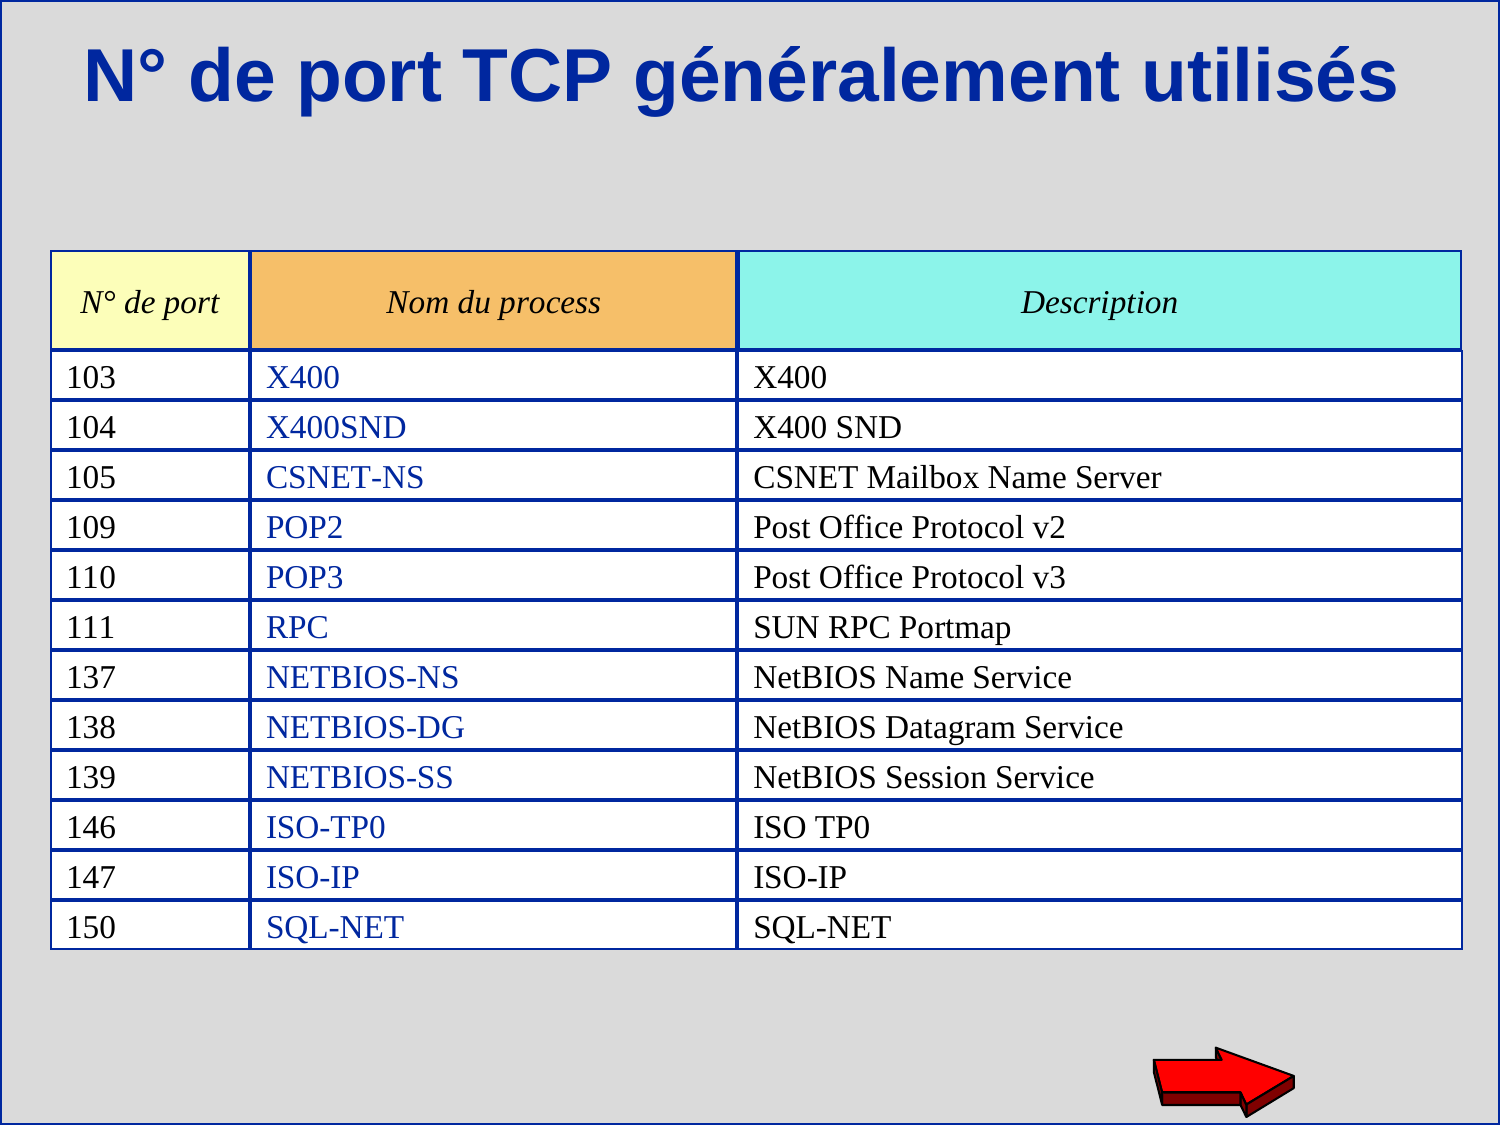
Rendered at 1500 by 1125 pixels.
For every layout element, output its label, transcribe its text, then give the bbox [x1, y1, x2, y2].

text_box Nom du process [251, 251, 737, 349]
text_box 139 [51, 751, 250, 799]
text_box SUN RPC Portmap [738, 601, 1462, 649]
text_box ISO-IP [738, 850, 1462, 899]
text_box ISO TP0 [738, 801, 1462, 849]
text_box X400 SND [738, 400, 1462, 449]
text_box POP2 [250, 501, 737, 549]
text_box NetBIOS Datagram Service [738, 700, 1462, 749]
text_box X400SND [250, 400, 737, 449]
text_box NetBIOS Name Service [738, 651, 1462, 699]
text_box 103 [51, 351, 250, 399]
text_box [1, 1, 1499, 1124]
text_box NETBIOS-SS [250, 751, 737, 799]
text_box Description [738, 251, 1462, 349]
text_box 111 [51, 601, 250, 649]
text_box 138 [51, 700, 250, 749]
text_box 109 [51, 501, 250, 549]
text_box 110 [51, 550, 250, 599]
text_box 137 [51, 651, 250, 699]
text_box POP3 [250, 550, 737, 599]
text_box 147 [51, 850, 250, 899]
text_box 150 [51, 901, 250, 949]
text_box SQL-NET [738, 901, 1462, 949]
text_box ISO-TP0 [250, 801, 737, 849]
text_box CSNET Mailbox Name Server [738, 451, 1462, 499]
text_box ISO-IP [250, 850, 737, 899]
text_box NETBIOS-NS [250, 651, 737, 699]
text_box 146 [51, 801, 250, 849]
text_box 105 [51, 451, 250, 499]
text_box 104 [51, 400, 250, 449]
text_box NETBIOS-DG [250, 700, 737, 749]
text_box Post Office Protocol v2 [738, 501, 1462, 549]
text_box CSNET-NS [250, 451, 737, 499]
text_box Post Office Protocol v3 [738, 550, 1462, 599]
text_box NetBIOS Session Service [738, 751, 1462, 799]
title N° de port TCP généralement utilisés [12, 8, 1472, 126]
text_box X400 [250, 351, 737, 399]
text_box N° de port [51, 251, 249, 349]
text_box RPC [250, 601, 737, 649]
text_box SQL-NET [250, 901, 737, 949]
text_box X400 [738, 351, 1462, 399]
